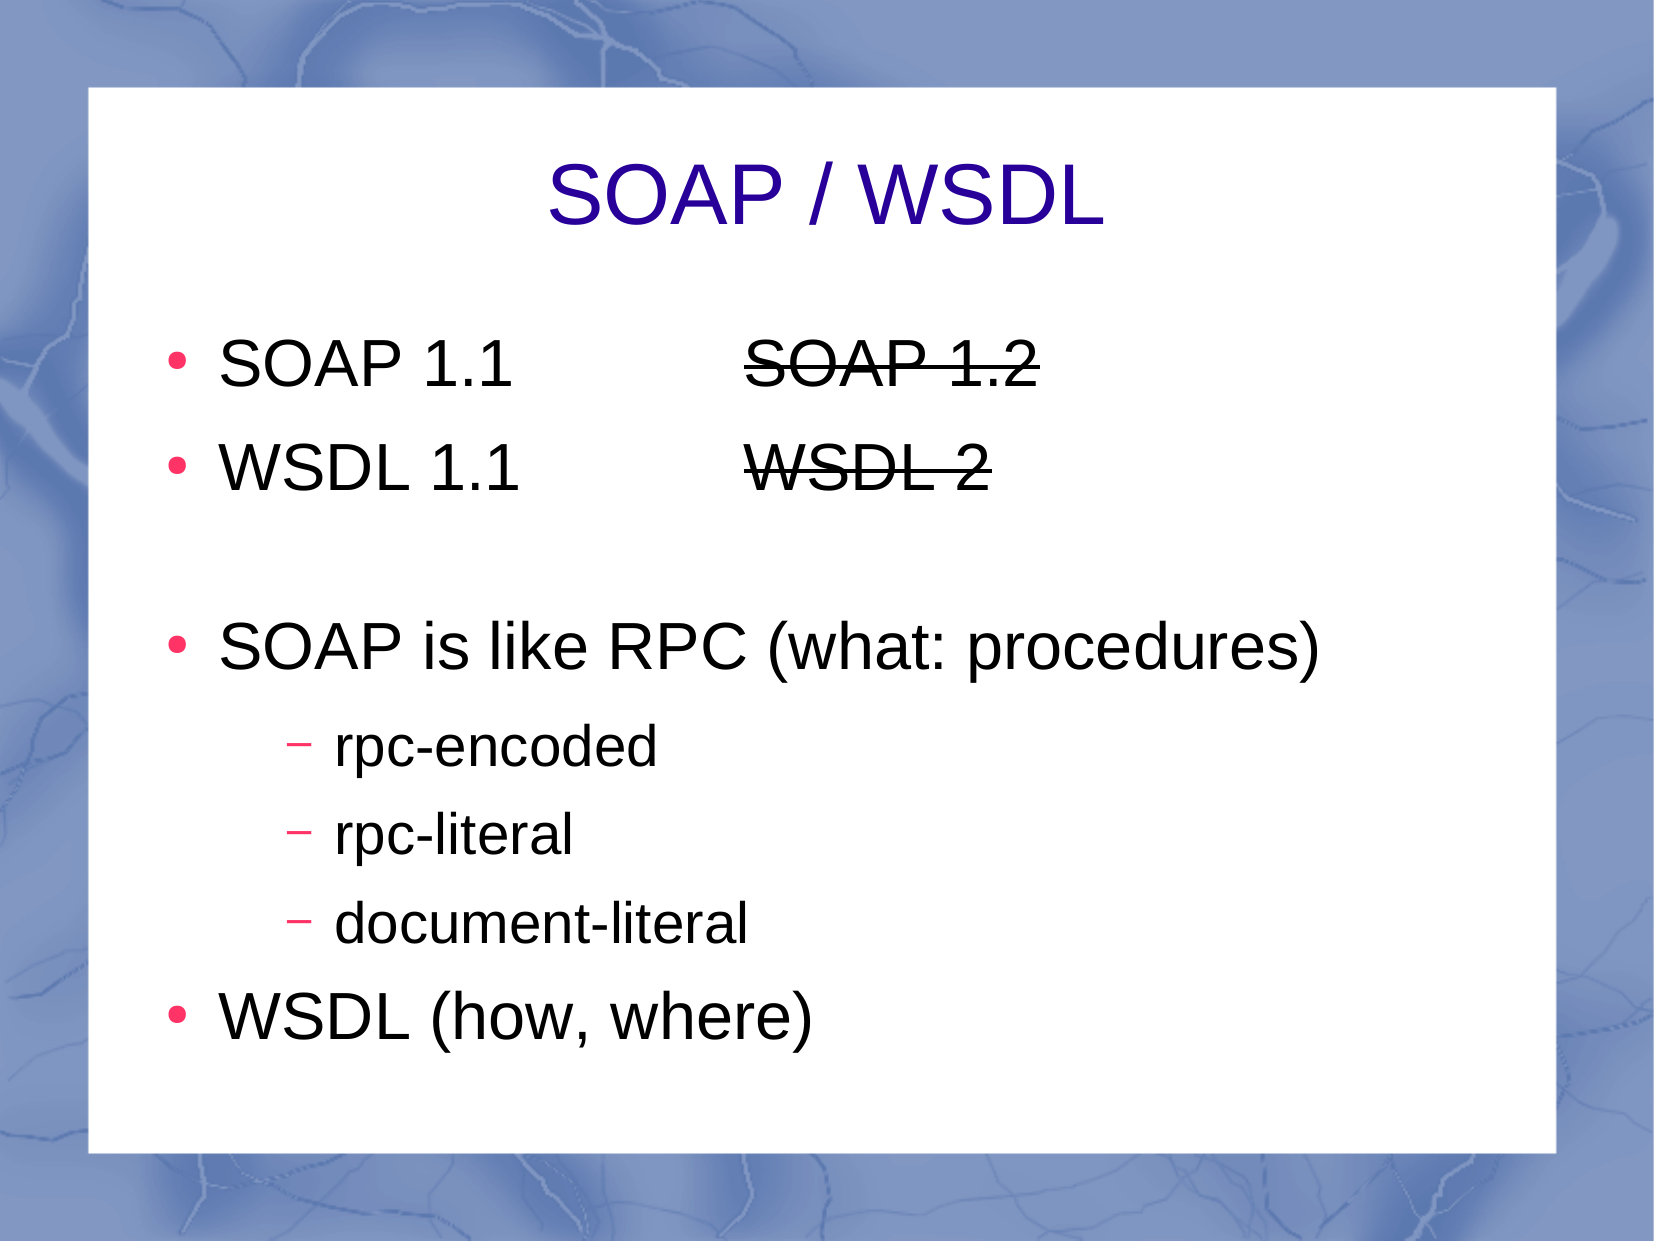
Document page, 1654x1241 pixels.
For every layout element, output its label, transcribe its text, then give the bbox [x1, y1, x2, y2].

picture [0, 0, 1654, 1241]
title SOAP / WSDL [118, 90, 1536, 298]
list SOAP 1.1 SOAP 1.2 WSDL 1.1 WSDL 2 SOAP is like RPC (what: procedures) rpc-encoded rpc-literal document-literal WSDL (how, where) [147, 325, 1506, 1145]
